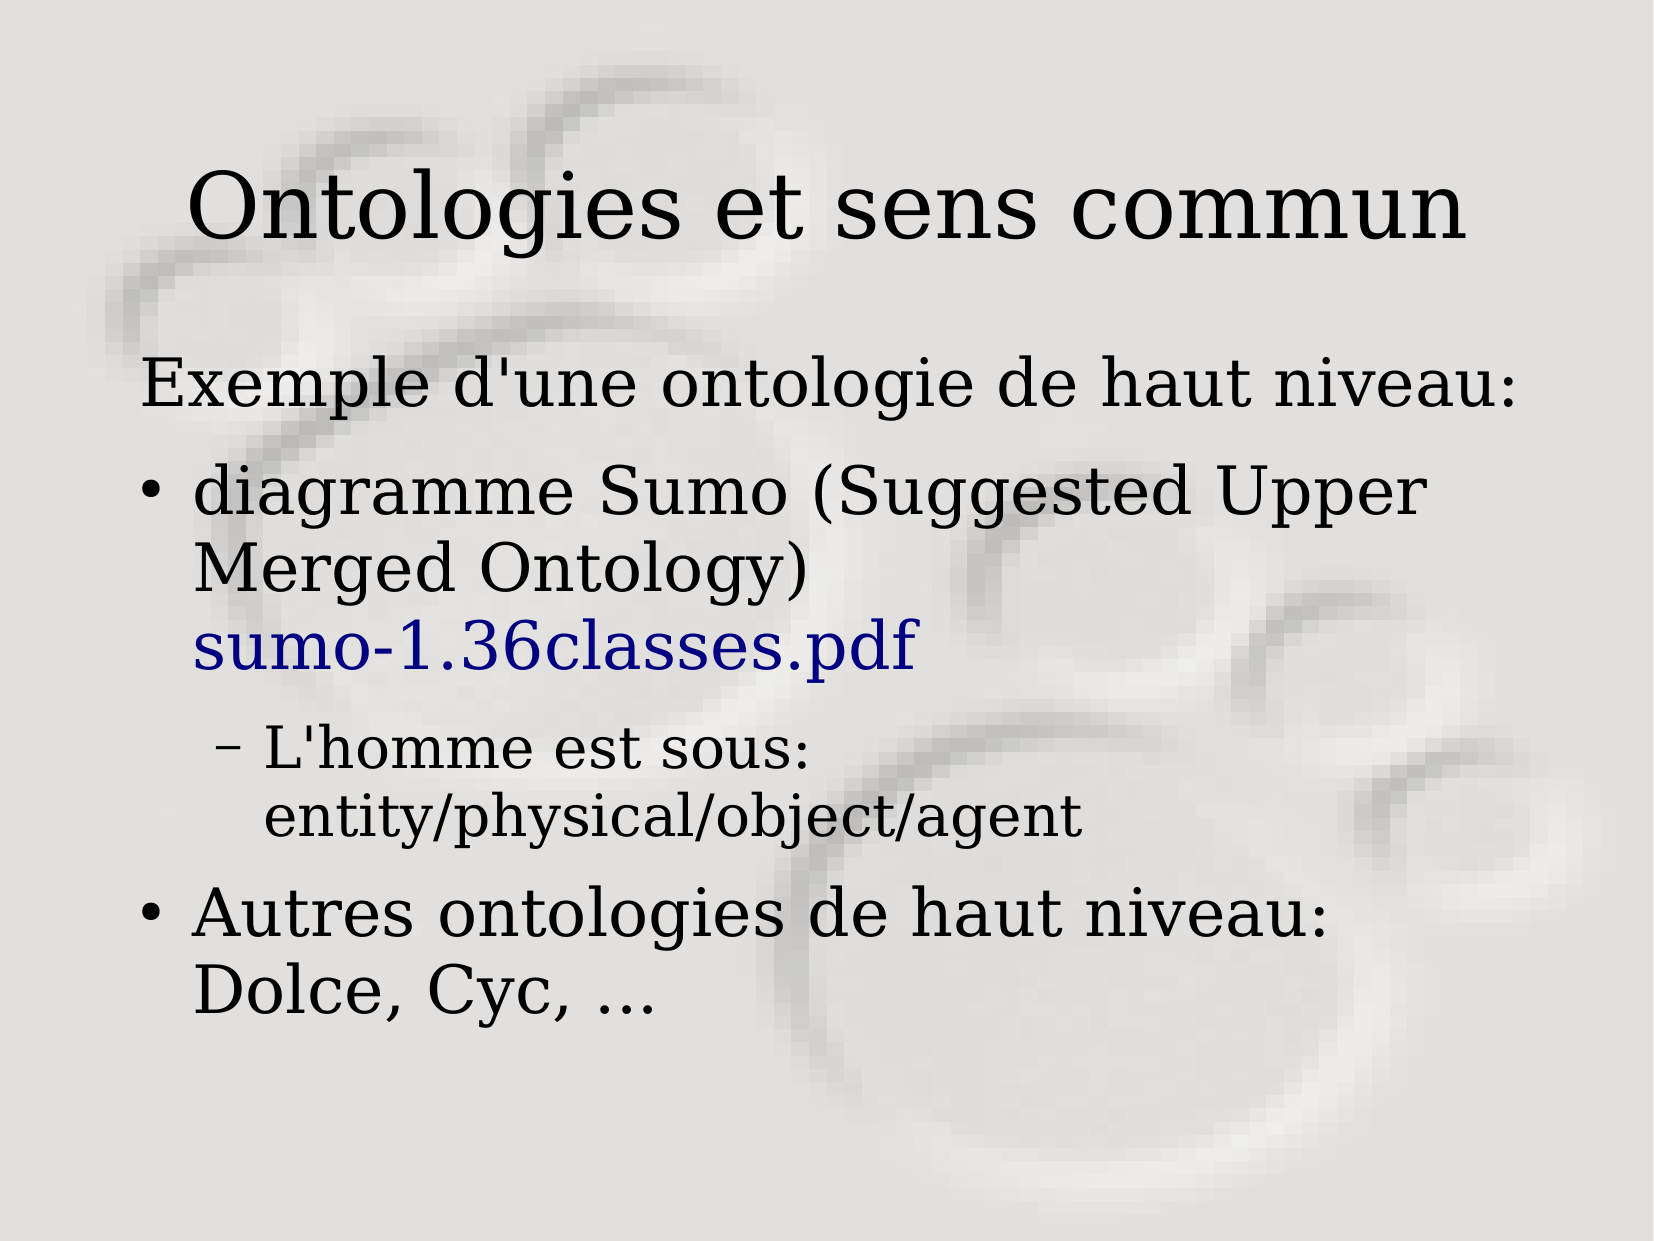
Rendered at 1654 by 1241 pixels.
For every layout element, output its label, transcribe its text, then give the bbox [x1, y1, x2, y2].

list Exemple d'une ontologie de haut niveau: diagramme Sumo (Suggested Upper Merged Ontology) sumo-1.36classes.pdf L'homme est sous: entity/physical/object/agent Autres ontologies de haut niveau: Dolce, Cyc, ... [121, 344, 1534, 1127]
title Ontologies et sens commun [121, 102, 1534, 311]
picture [0, 0, 1654, 1241]
